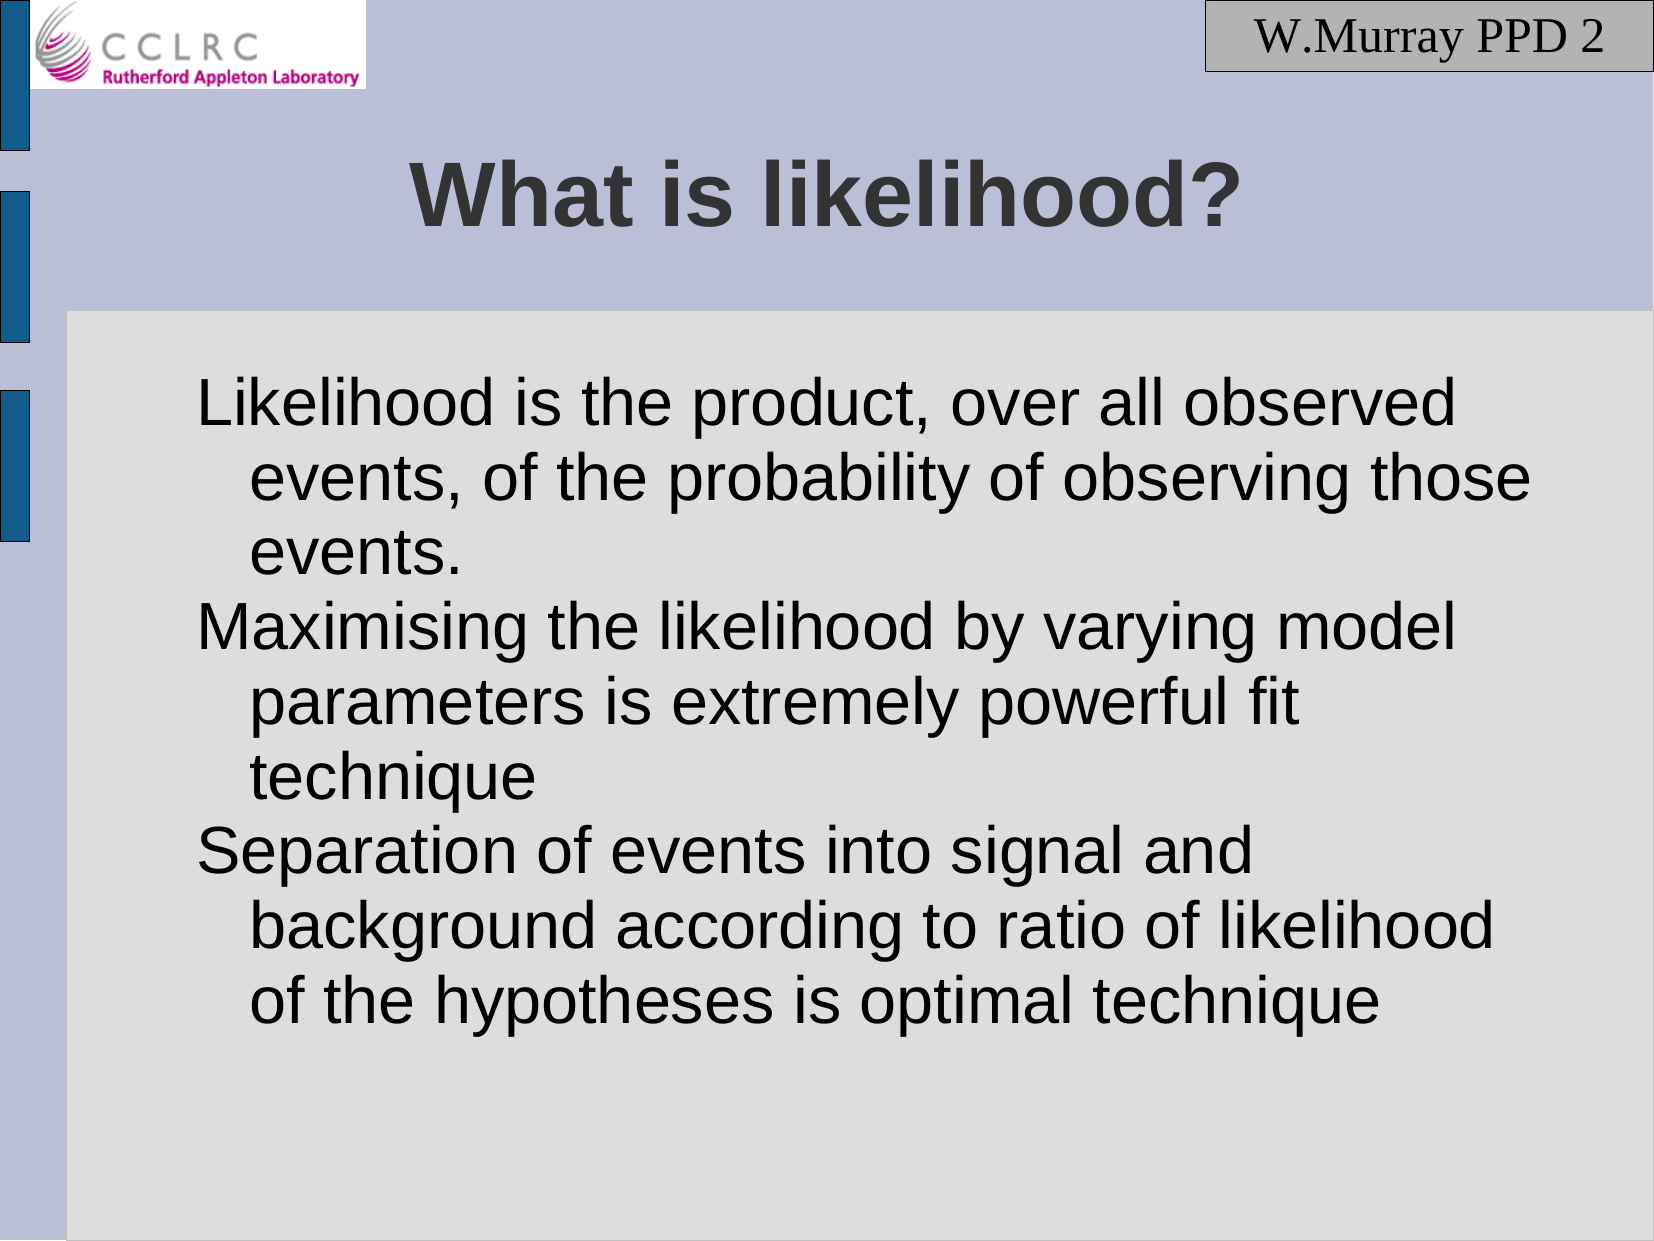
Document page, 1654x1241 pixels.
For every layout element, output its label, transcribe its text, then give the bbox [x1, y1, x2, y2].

list Likelihood is the product, over all observed events, of the probability of observing those events. Maximising the likelihood by varying model parameters is extremely powerful fit technique Separation of events into signal and background according to ratio of likelihood of the hypotheses is optimal technique [178, 364, 1570, 1147]
picture [30, 0, 366, 89]
title What is likelihood? [121, 91, 1534, 299]
